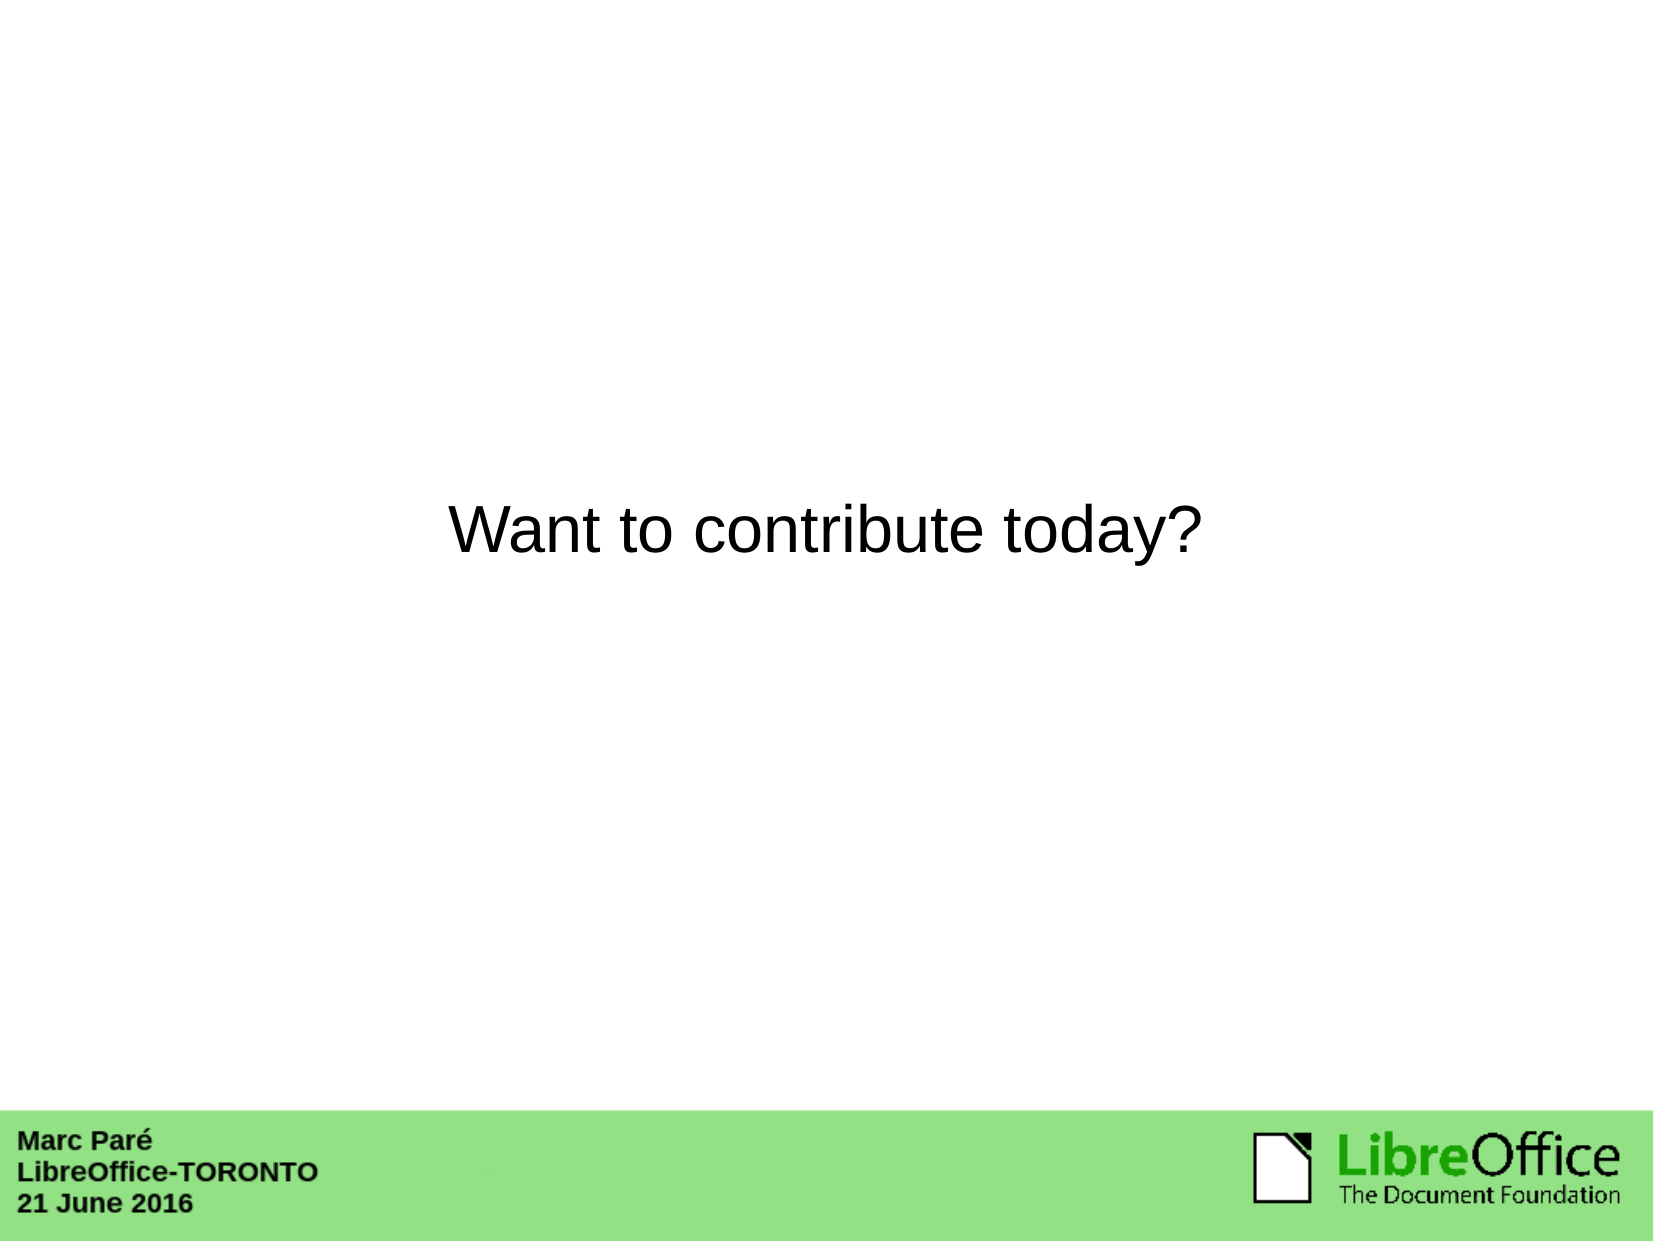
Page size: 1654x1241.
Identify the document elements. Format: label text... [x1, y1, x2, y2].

picture [0, 0, 1654, 1241]
subtitle Want to contribute today? [82, 49, 1571, 1010]
